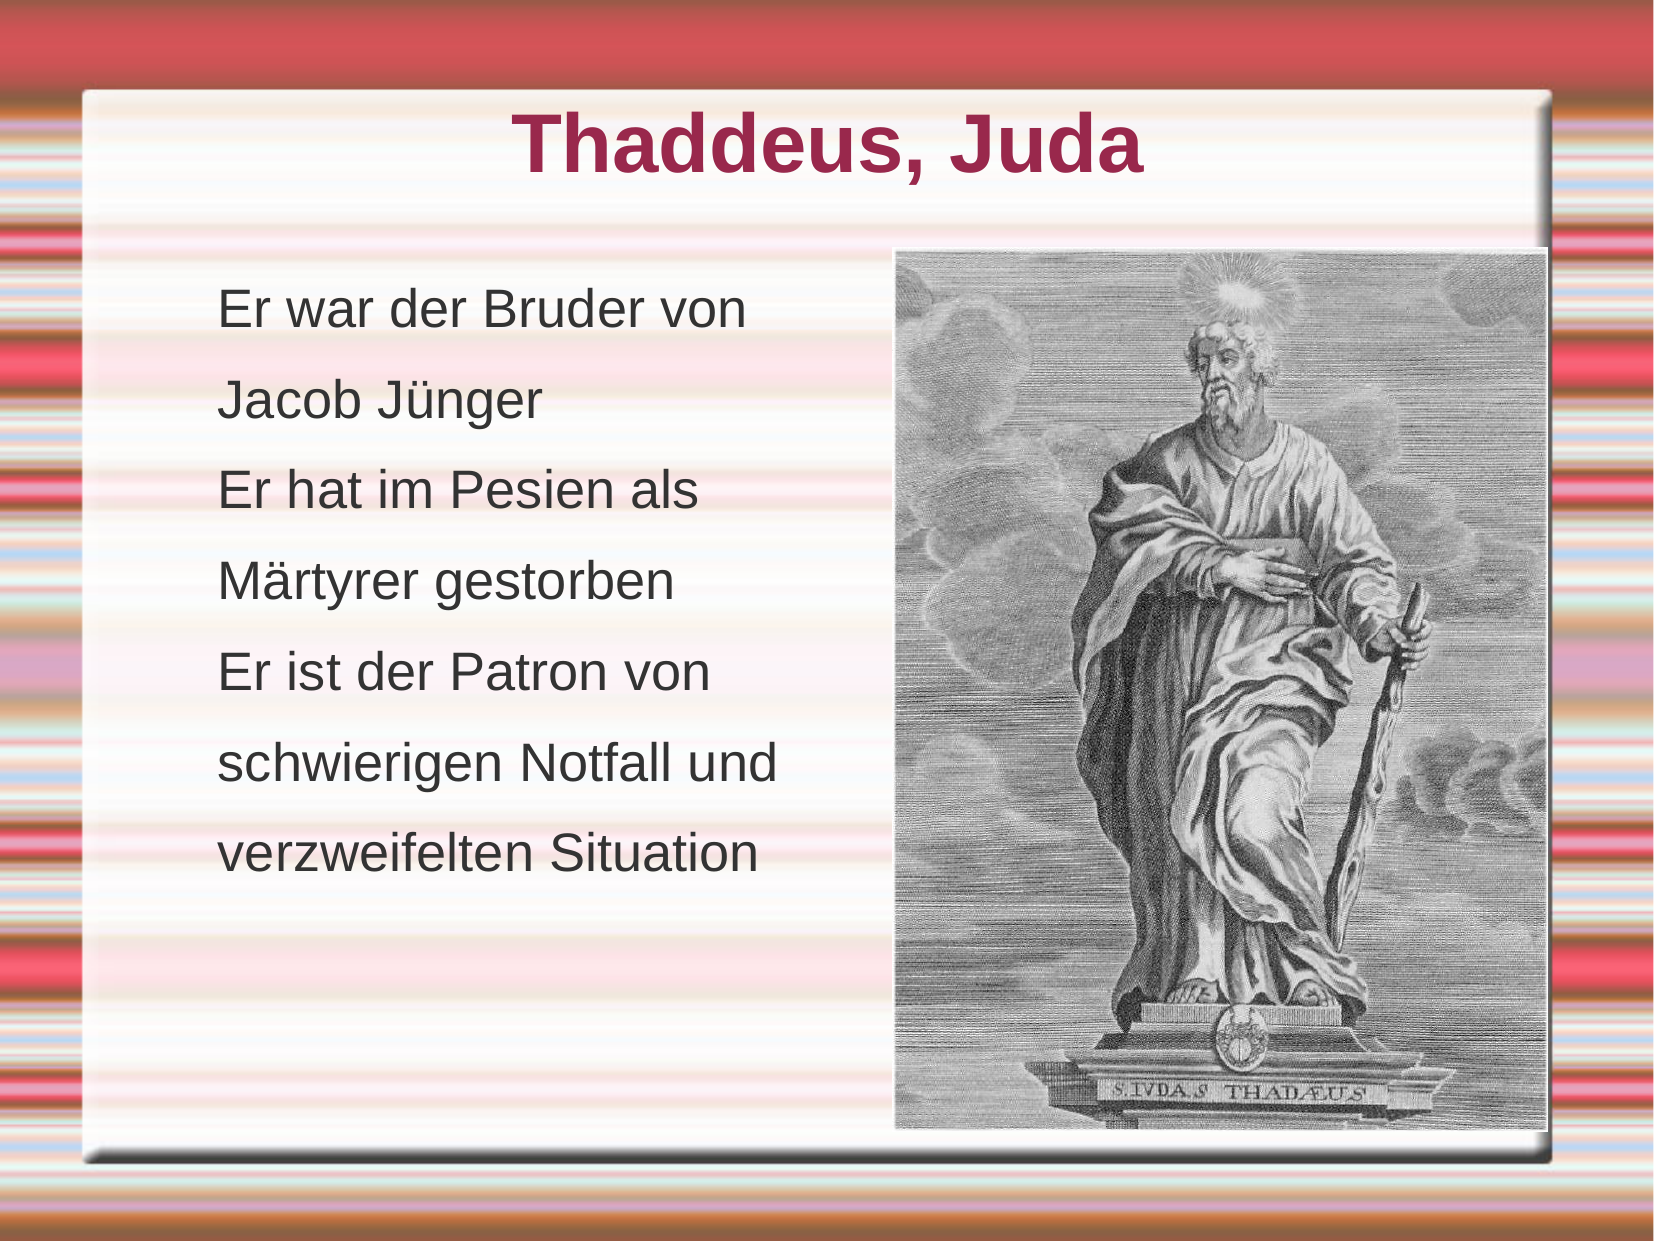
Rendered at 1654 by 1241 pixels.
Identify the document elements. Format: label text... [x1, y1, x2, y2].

title Thaddeus, Juda [121, 50, 1534, 237]
list Er war der Bruder von Jacob Jünger Er hat im Pesien als Märtyrer gestorben Er ist der Patron von schwierigen Notfall und verzweifelten Situation [134, 248, 892, 1132]
picture [0, 0, 1654, 1241]
